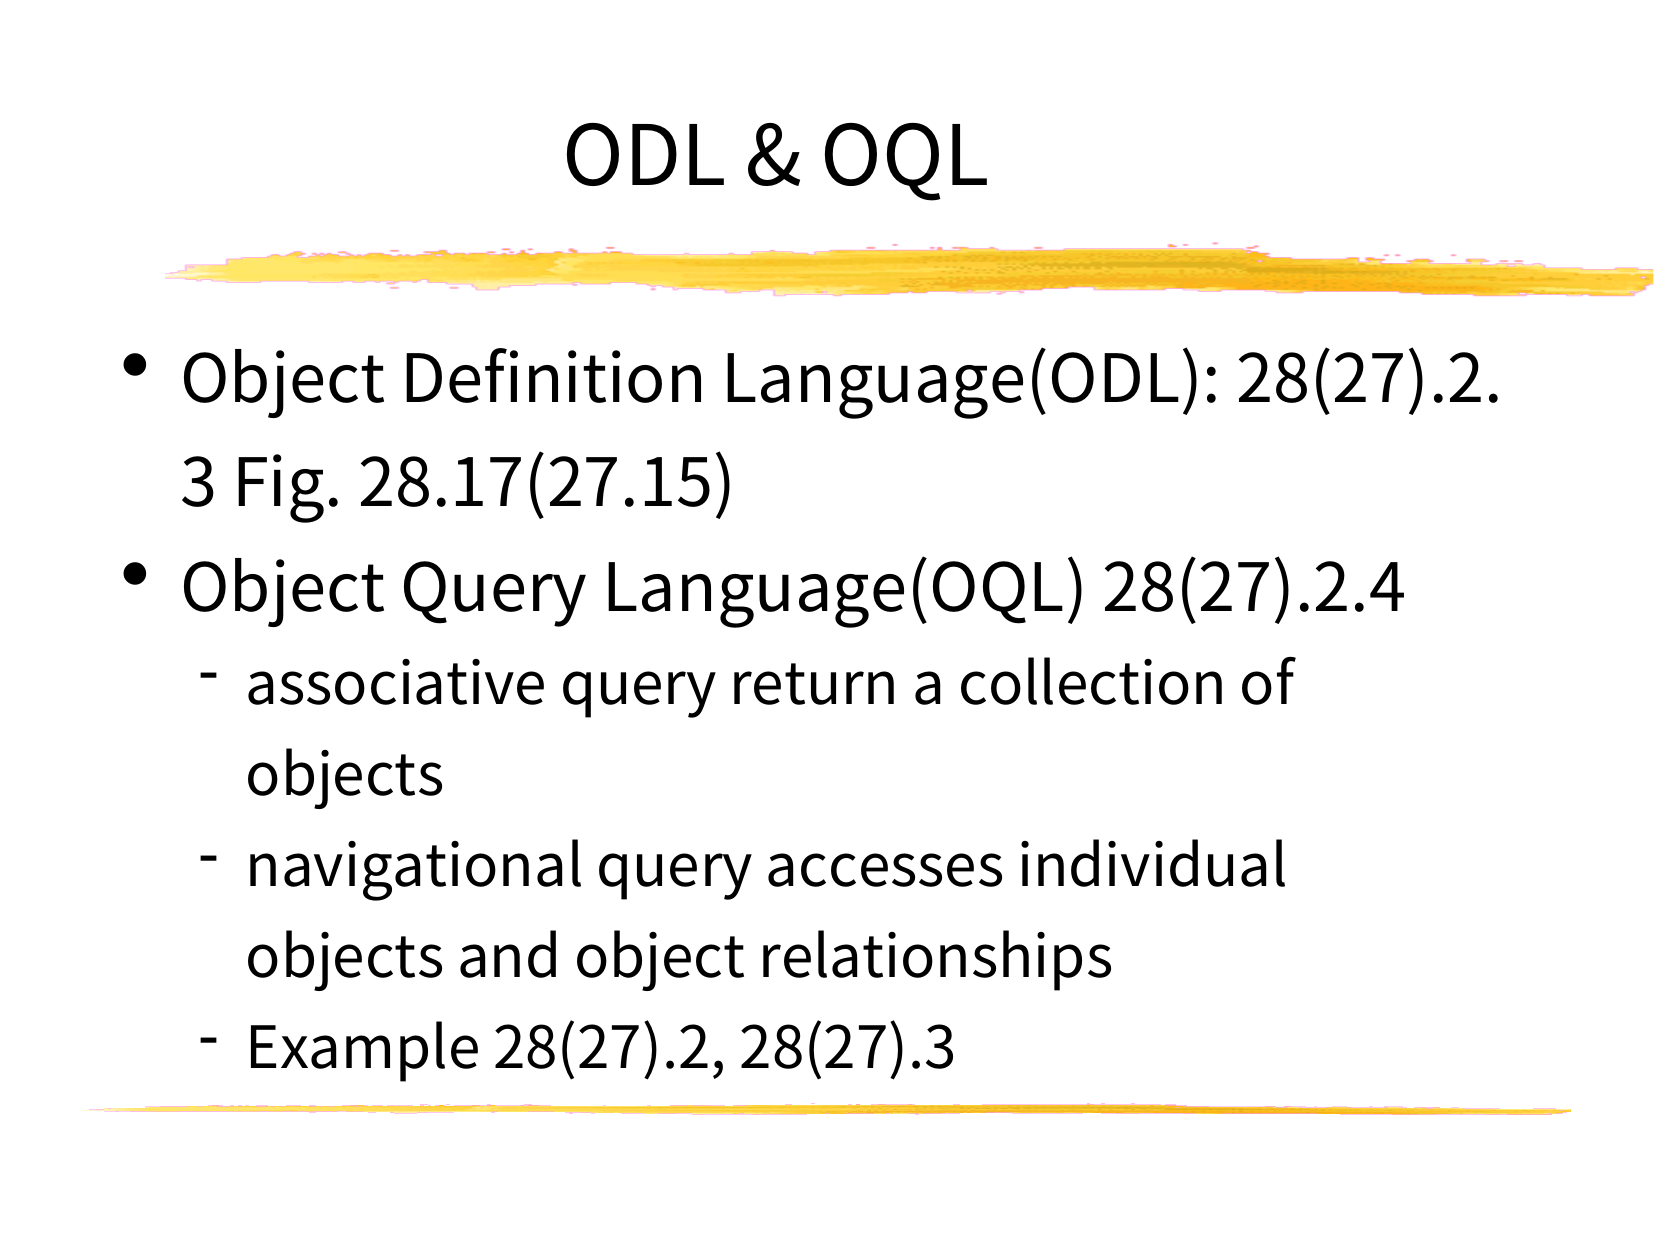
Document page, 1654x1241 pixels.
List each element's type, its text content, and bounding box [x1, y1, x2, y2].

picture [165, 237, 1654, 308]
picture [82, 1102, 1571, 1117]
title ODL & OQL [73, 39, 1479, 249]
list Object Definition Language(ODL): 28(27).2.3 Fig. 28.17(27.15) Object Query Language(OQL) 28(27).2.4 associative query return a collection of objects navigational query accesses individual objects and object relationships Example 28(27).2, 28(27).3 [124, 316, 1530, 1061]
